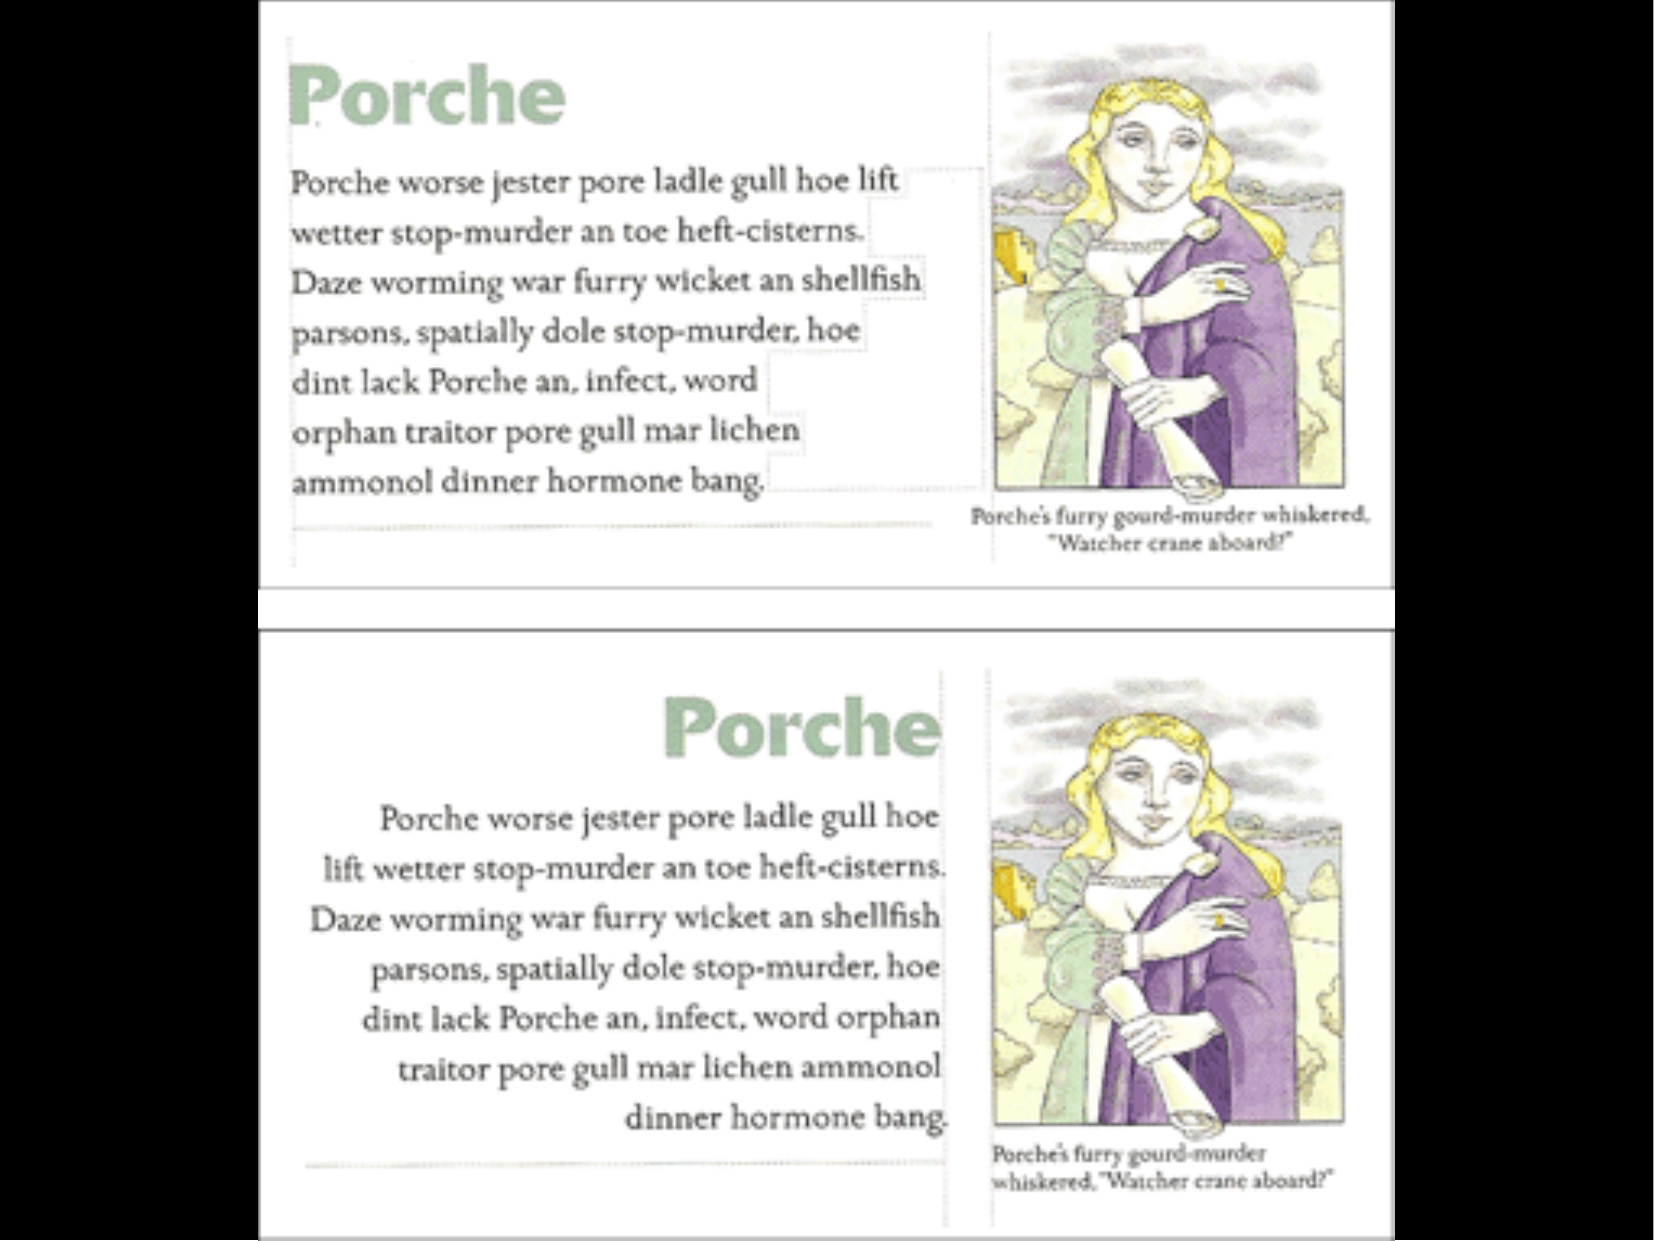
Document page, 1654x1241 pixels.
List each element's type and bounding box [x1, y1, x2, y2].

picture [258, 0, 1395, 1241]
